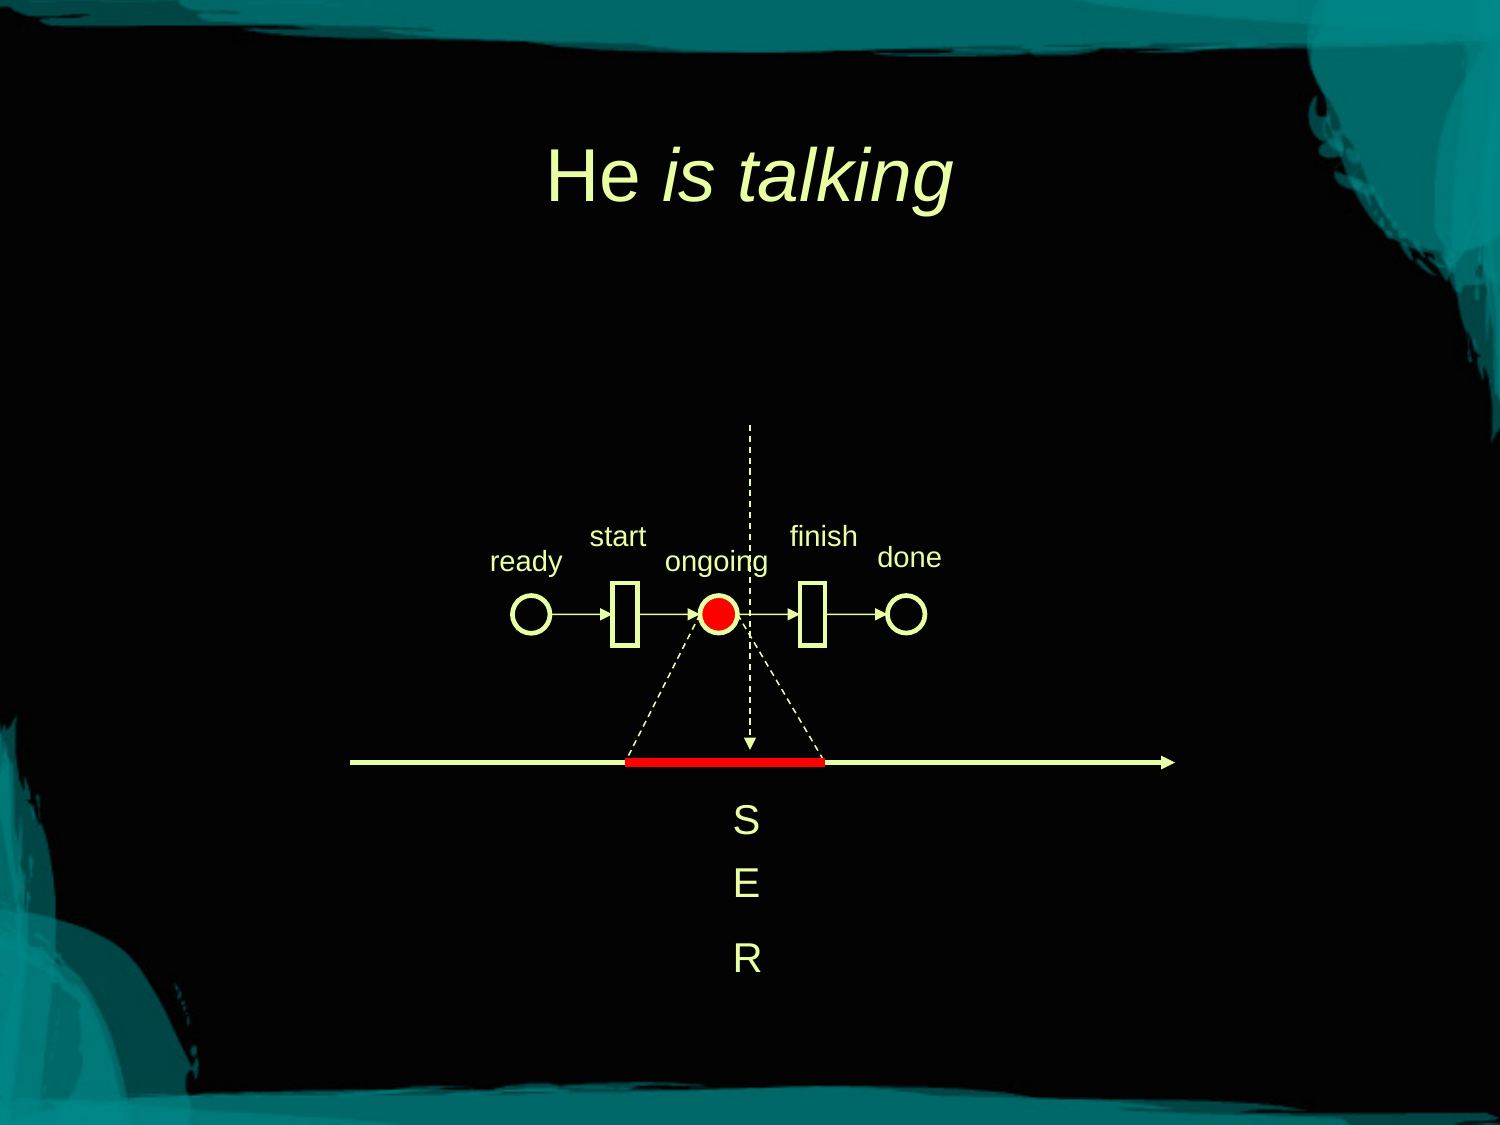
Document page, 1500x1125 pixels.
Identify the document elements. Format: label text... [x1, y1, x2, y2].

picture [0, 0, 1500, 1125]
text_box start [574, 512, 662, 561]
text_box done [862, 533, 958, 582]
text_box [700, 595, 738, 634]
text_box S [725, 789, 775, 846]
text_box ready [474, 537, 578, 586]
text_box R [725, 926, 775, 983]
text_box E [725, 851, 775, 908]
title He is talking [112, 87, 1388, 263]
text_box finish [774, 512, 874, 561]
text_box ongoing [649, 537, 784, 586]
